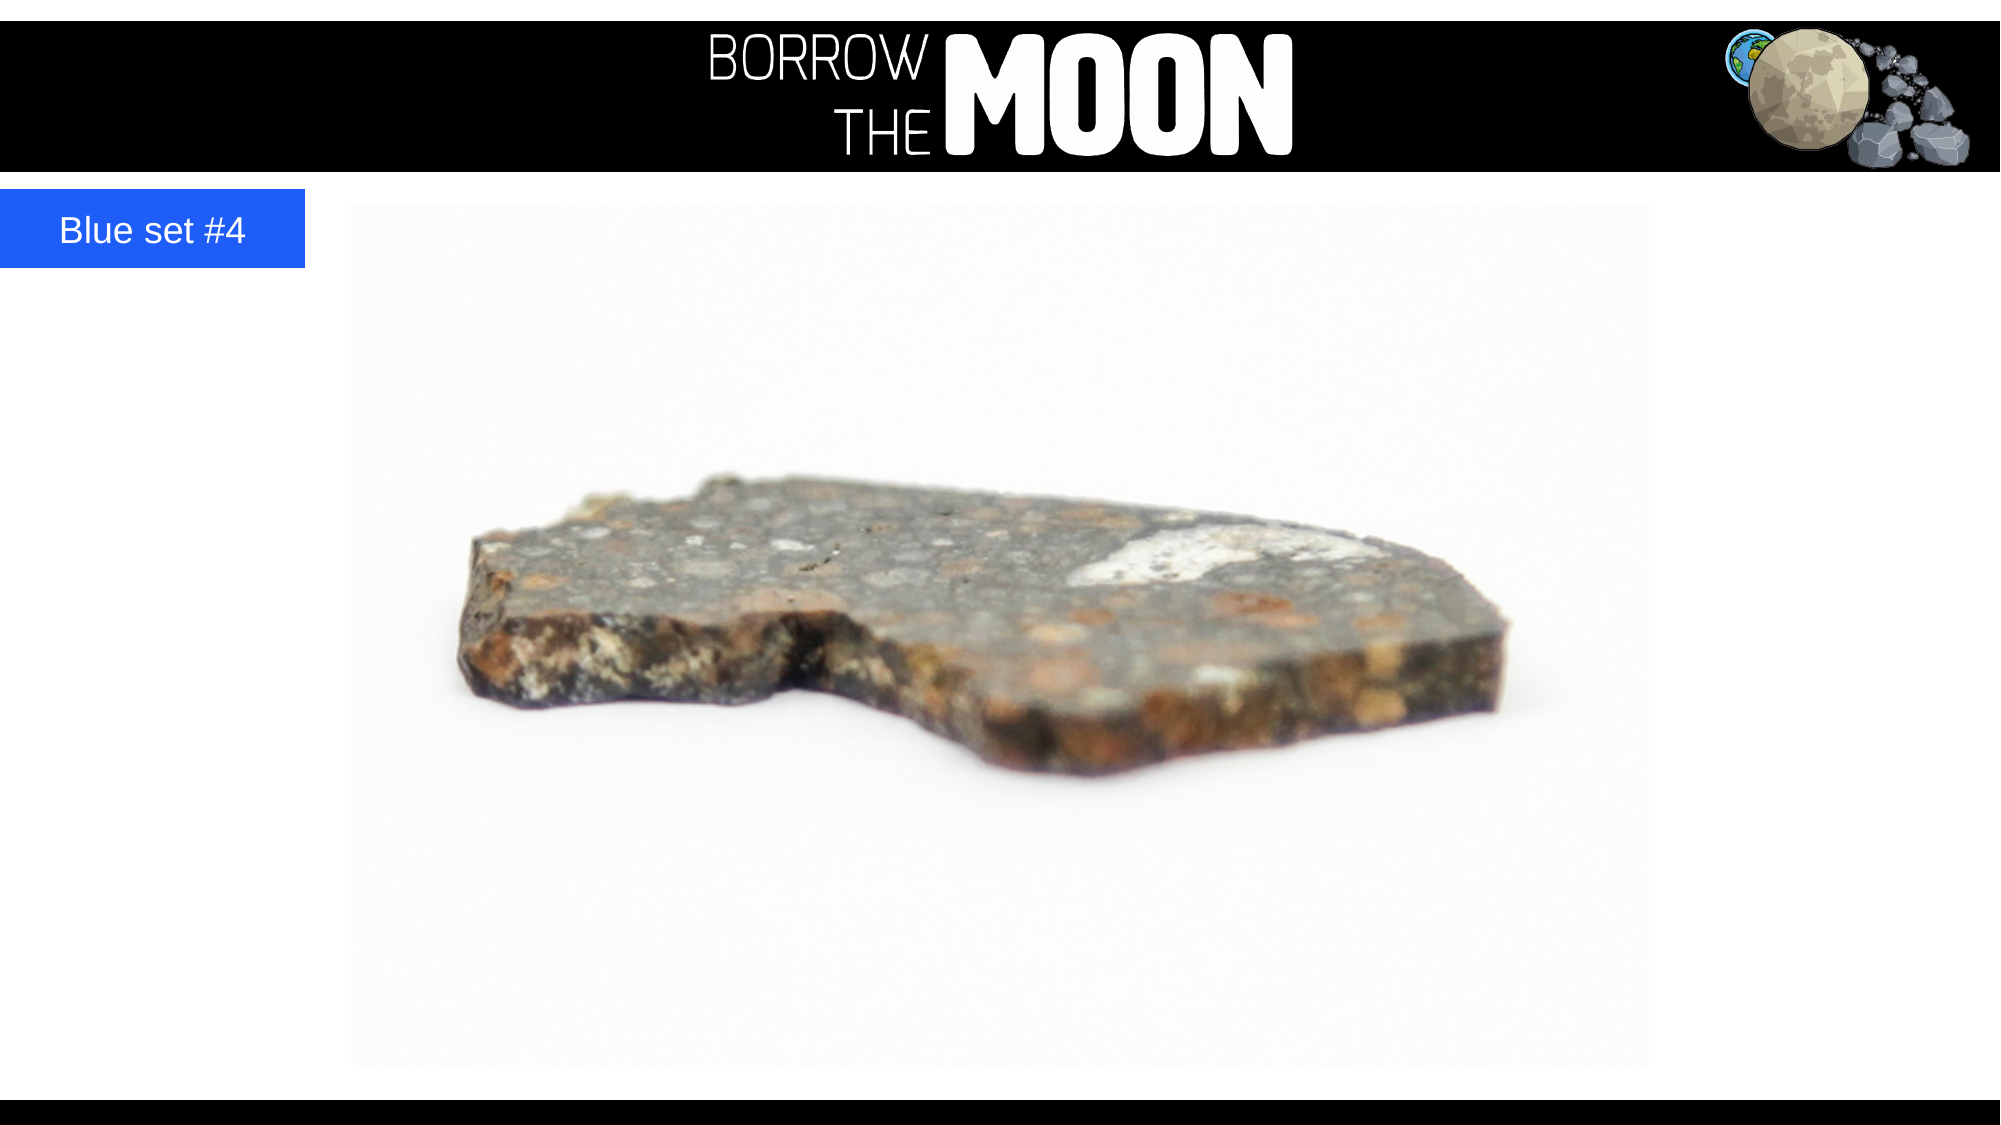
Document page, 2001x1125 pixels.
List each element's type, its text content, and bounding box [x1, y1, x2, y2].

picture [351, 202, 1649, 1066]
text_box Blue set #4 [0, 189, 305, 268]
